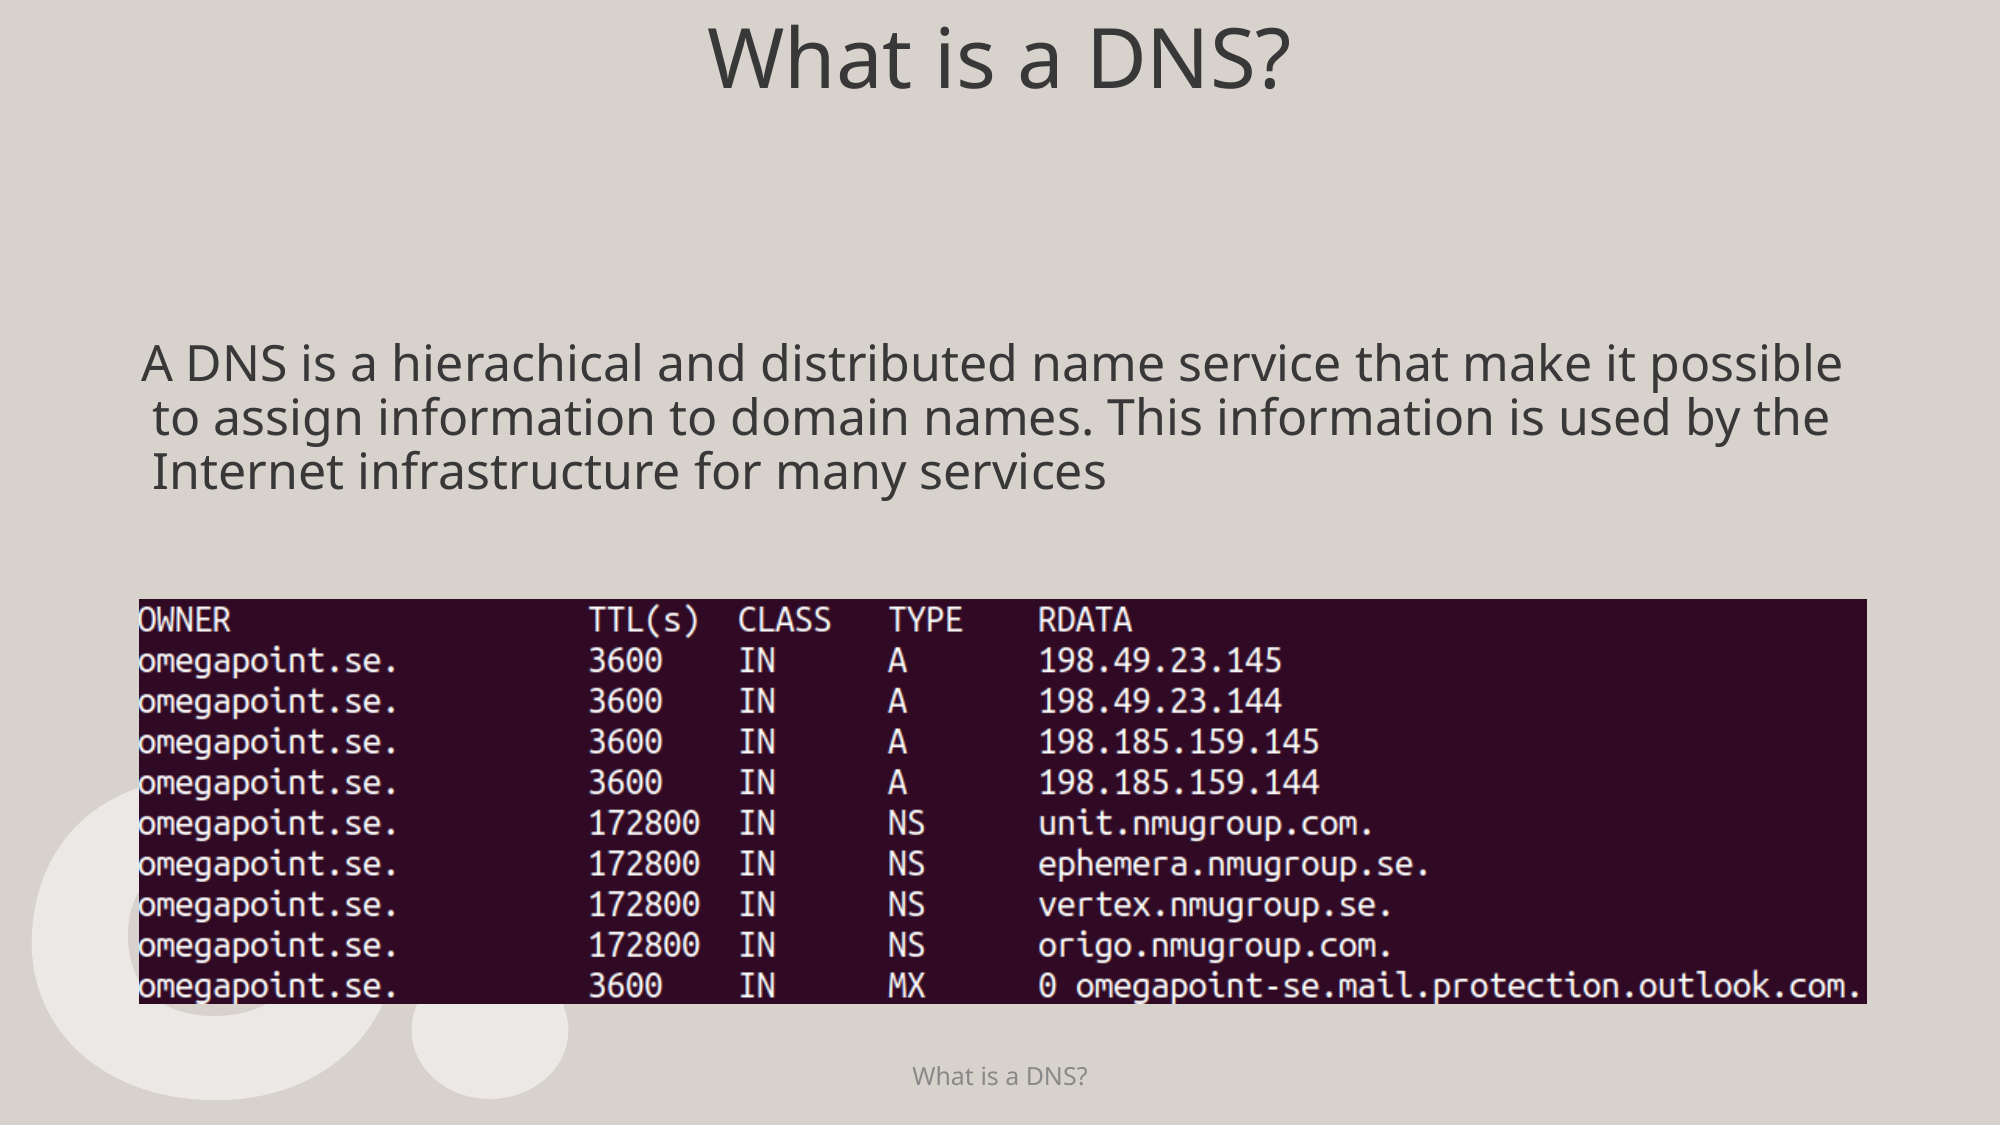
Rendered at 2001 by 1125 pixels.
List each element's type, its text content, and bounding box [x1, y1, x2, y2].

footer What is a DNS? [662, 1045, 1338, 1105]
title What is a DNS? [0, 5, 2000, 119]
picture [139, 599, 1867, 1004]
list A DNS is a hierachical and distributed name service that make it possible to assign information to domain names. This information is used by the Internet infrastructure for many services [99, 330, 1890, 916]
